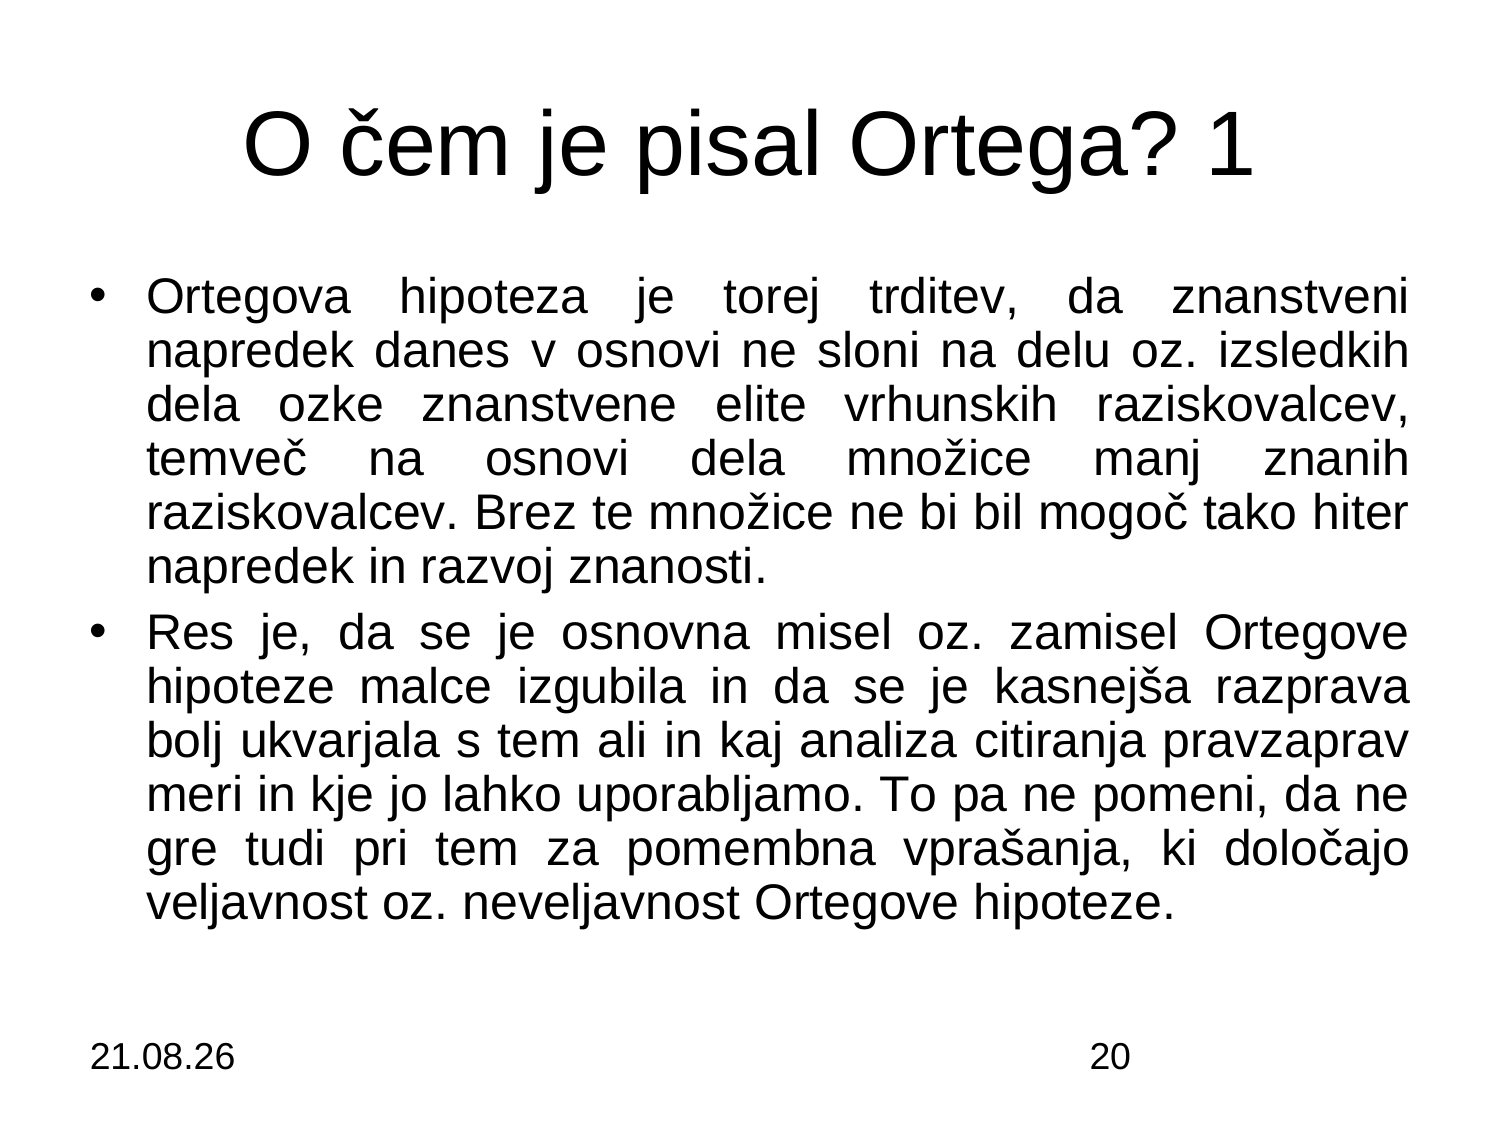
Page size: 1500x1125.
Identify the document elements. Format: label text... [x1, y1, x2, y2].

list Ortegova hipoteza je torej trditev, da znanstveni napredek danes v osnovi ne sloni na delu oz. izsledkih dela ozke znanstvene elite vrhunskih raziskovalcev, temveč na osnovi dela množice manj znanih raziskovalcev. Brez te množice ne bi bil mogoč tako hiter napredek in razvoj znanosti. Res je, da se je osnovna misel oz. zamisel Ortegove hipoteze malce izgubila in da se je kasnejša razprava bolj ukvarjala s tem ali in kaj analiza citiranja pravzaprav meri in kje jo lahko uporabljamo. To pa ne pomeni, da ne gre tudi pri tem za pomembna vprašanja, ki določajo veljavnost oz. neveljavnost Ortegove hipoteze. [75, 262, 1426, 1006]
title O čem je pisal Ortega? 1 [75, 45, 1426, 233]
